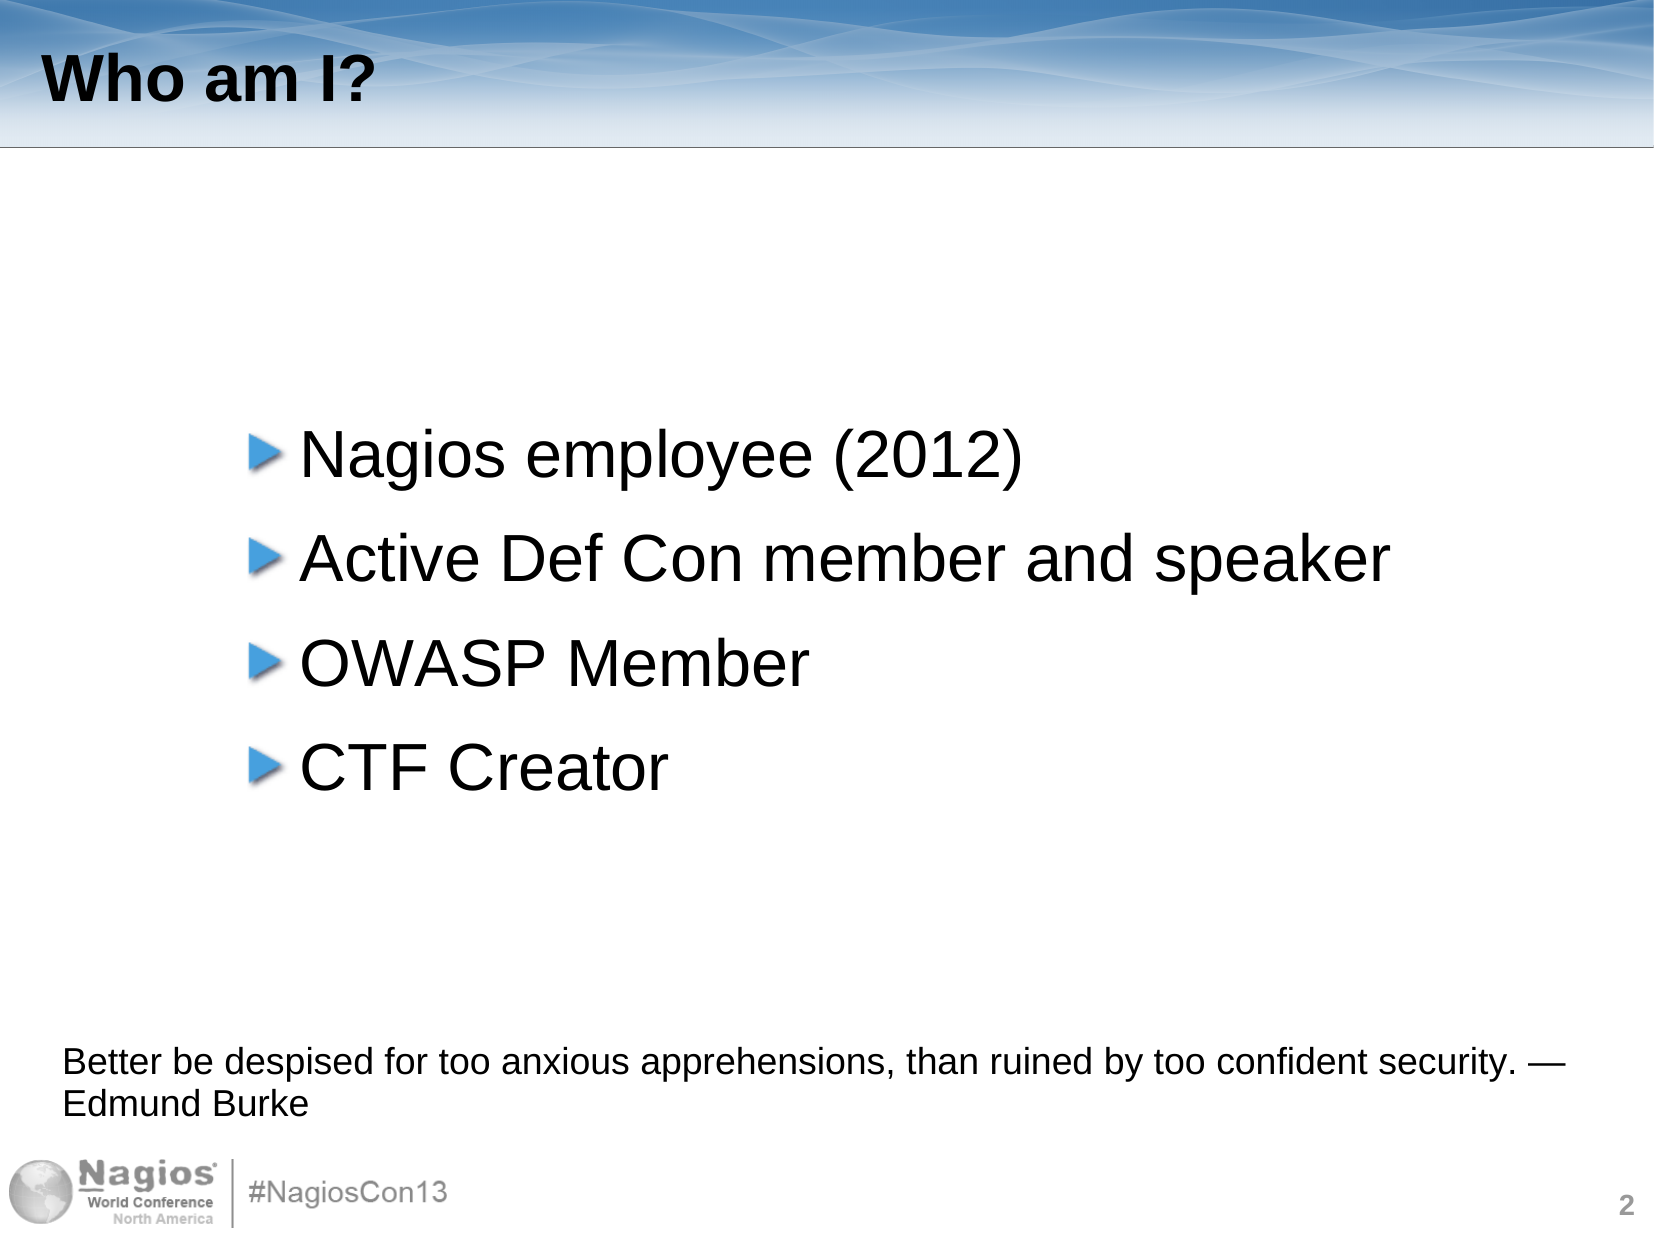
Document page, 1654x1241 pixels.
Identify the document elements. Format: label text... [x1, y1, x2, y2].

text_box Better be despised for too anxious apprehensions, than ruined by too confident security. — Edmund Burke [47, 1032, 1607, 1132]
list Nagios employee (2012) Active Def Con member and speaker OWASP Member CTF Creator [228, 417, 1425, 824]
title Who am I? [41, 29, 1248, 127]
picture [0, 0, 1654, 147]
picture [9, 1159, 453, 1228]
